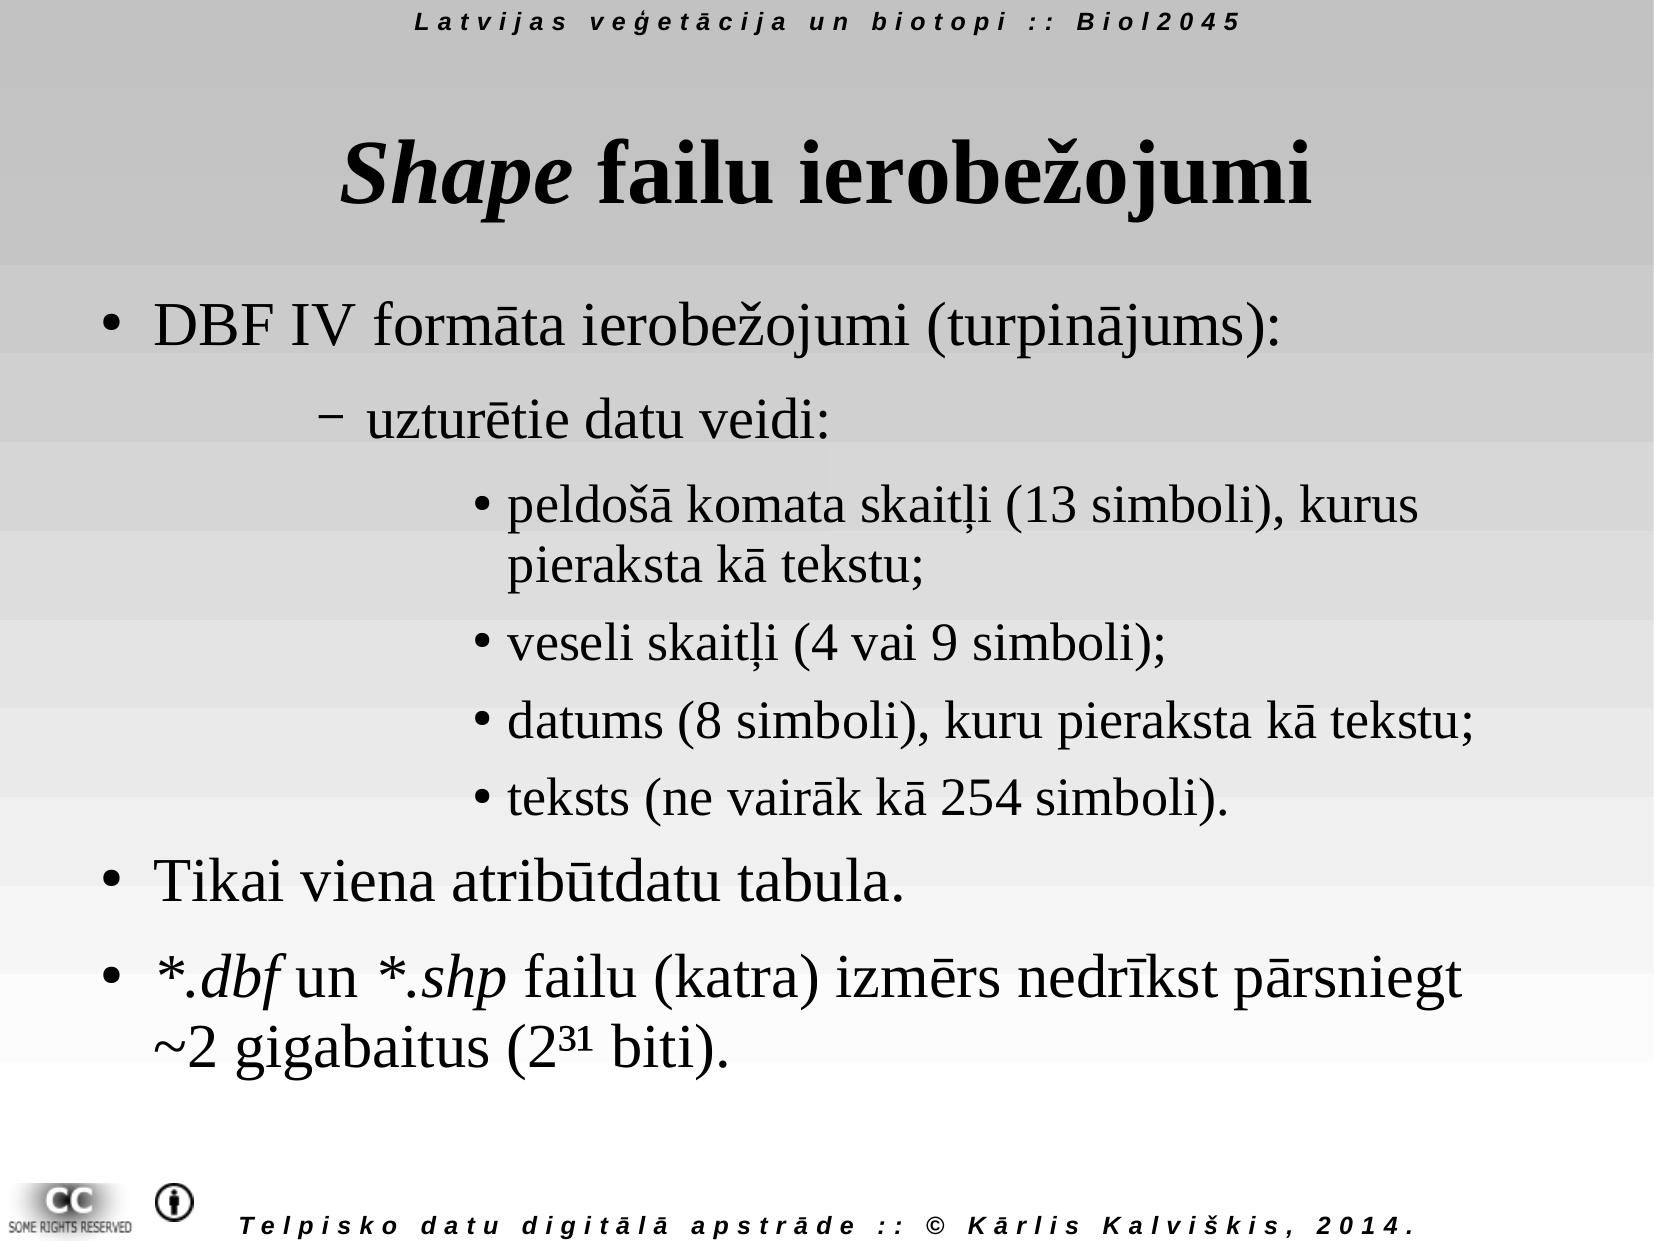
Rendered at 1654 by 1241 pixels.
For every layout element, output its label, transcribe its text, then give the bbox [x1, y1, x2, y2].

picture [0, 0, 1654, 1241]
list DBF IV formāta ierobežojumi (turpinājums): uzturētie datu veidi: peldošā komata skaitļi (13 simboli), kurus pieraksta kā tekstu; veseli skaitļi (4 vai 9 simboli); datums (8 simboli), kuru pieraksta kā tekstu; teksts (ne vairāk kā 254 simboli). Tikai viena atribūtdatu tabula. *.dbf un *.shp failu (katra) izmērs nedrīkst pārsniegt ~2 gigabaitus (2³¹ biti). [82, 289, 1571, 1098]
title Shape failu ierobežojumi [29, 56, 1625, 289]
